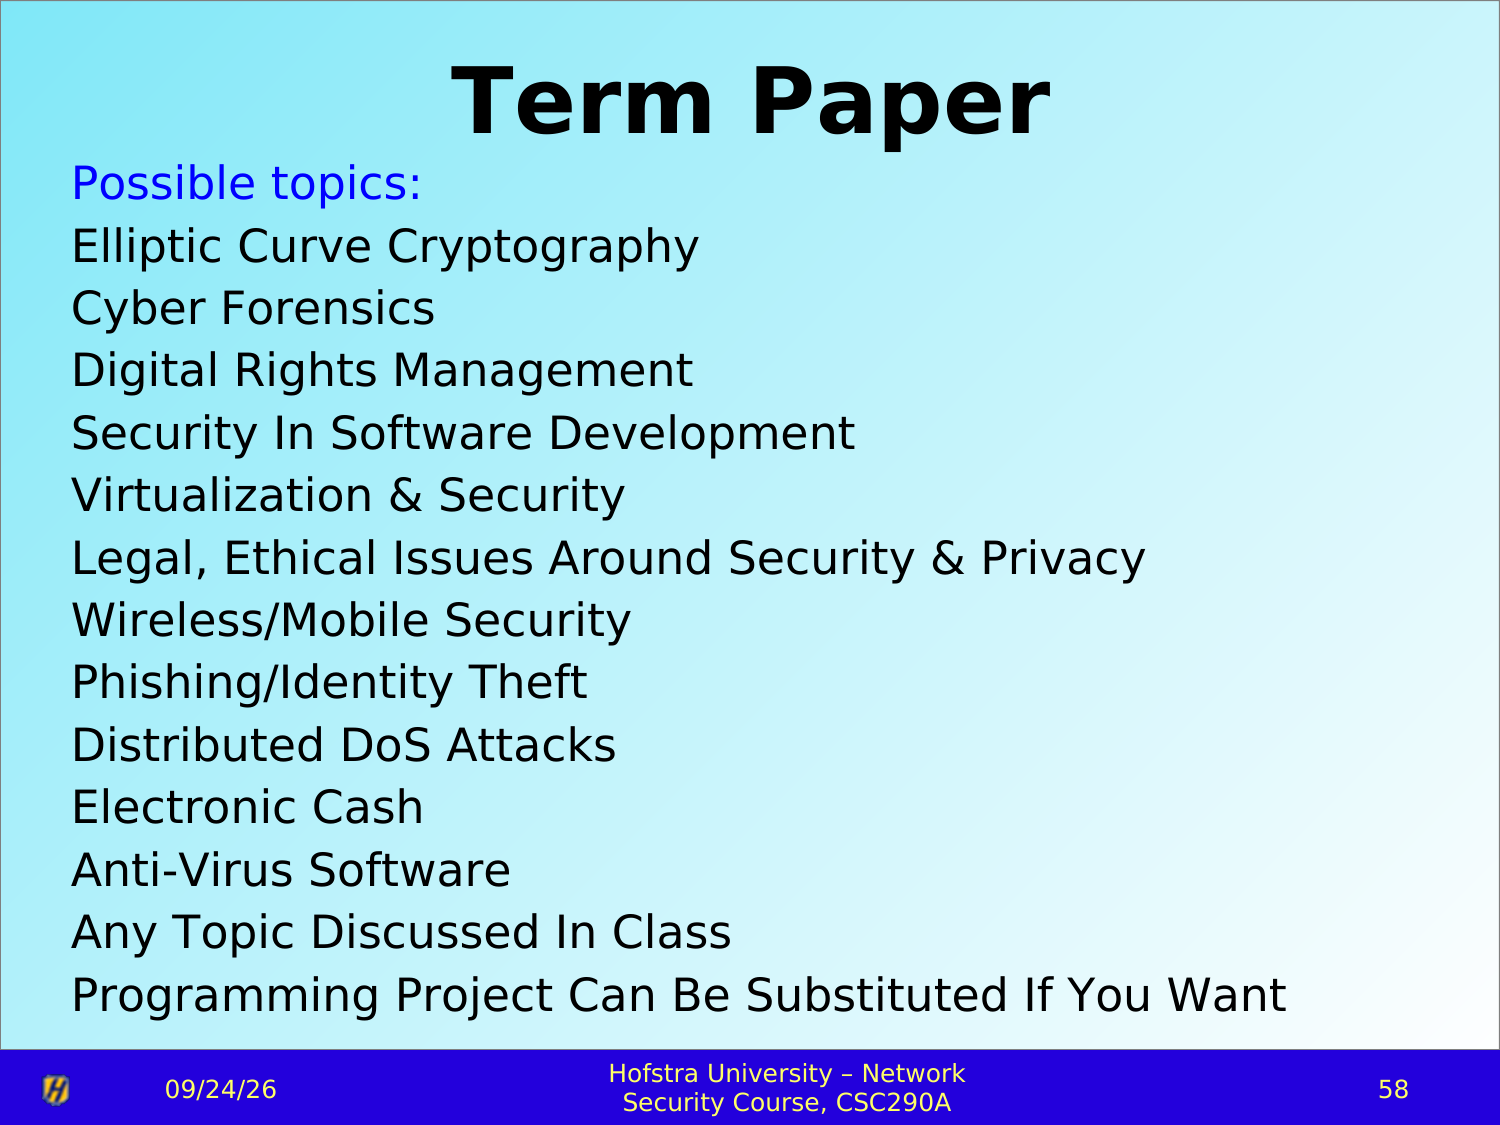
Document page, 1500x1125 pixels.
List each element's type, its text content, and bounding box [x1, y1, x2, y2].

title Term Paper [112, 37, 1391, 153]
picture [37, 1072, 76, 1110]
list Possible topics: Elliptic Curve Cryptography Cyber Forensics Digital Rights Management Security In Software Development Virtualization & Security Legal, Ethical Issues Around Security & Privacy Wireless/Mobile Security Phishing/Identity Theft Distributed DoS Attacks Electronic Cash Anti-Virus Software Any Topic Discussed In Class Programming Project Can Be Substituted If You Want [55, 153, 1463, 1051]
